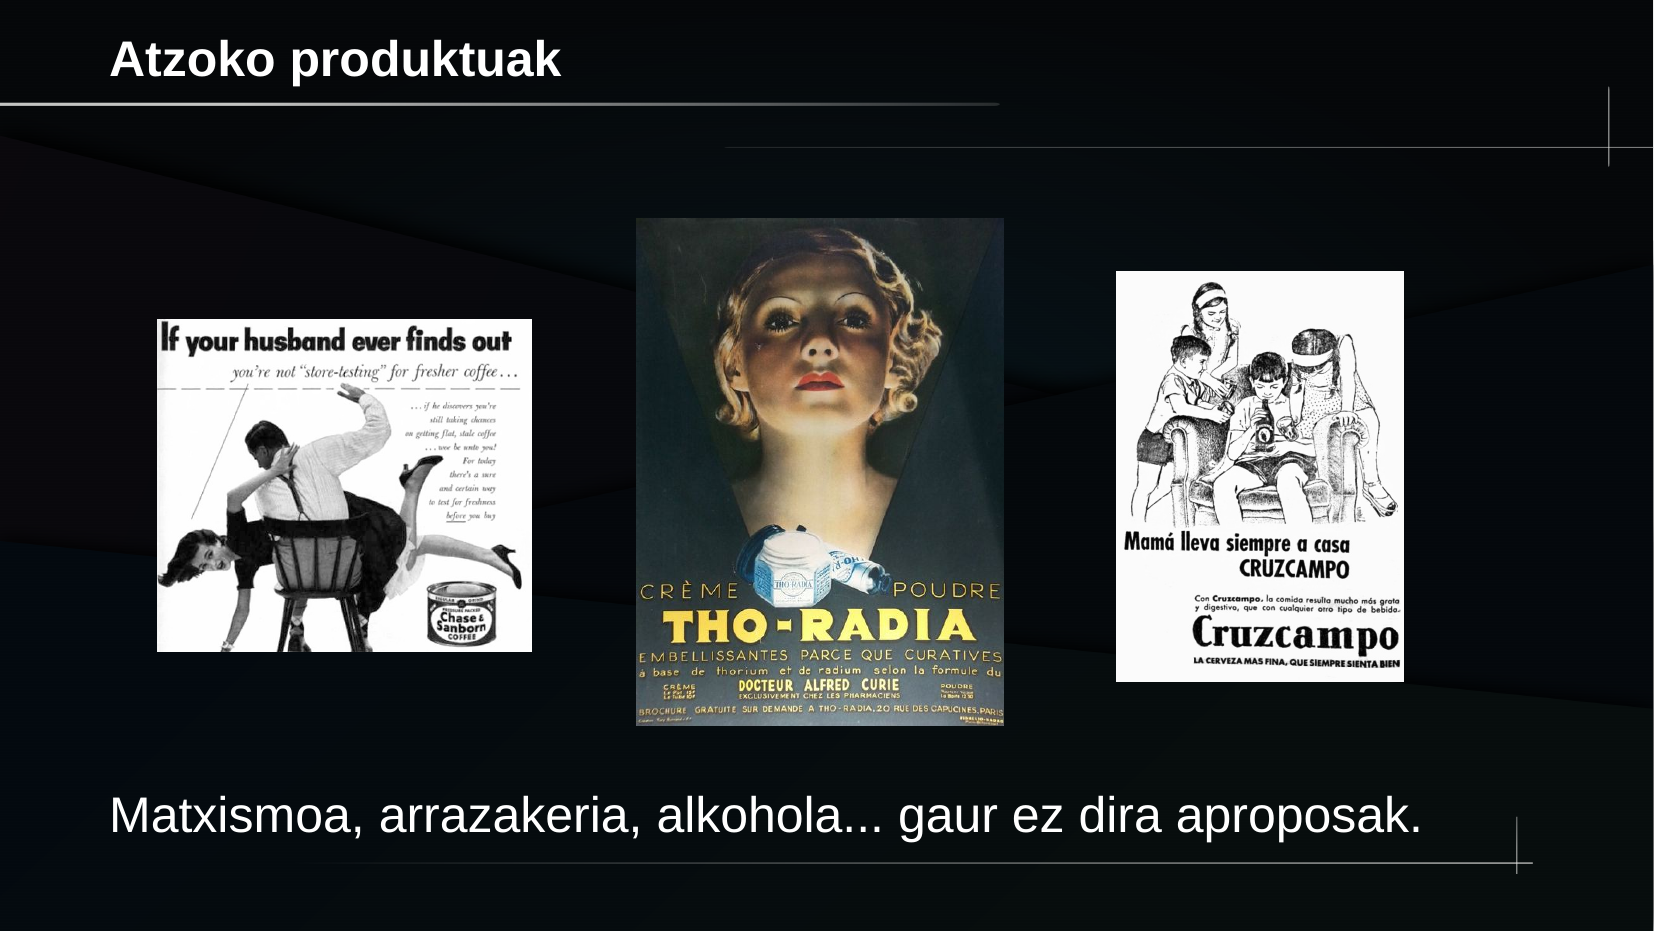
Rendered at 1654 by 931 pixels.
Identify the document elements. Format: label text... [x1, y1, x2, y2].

picture [0, 0, 1654, 931]
text_box Atzoko produktuak [94, 23, 1512, 95]
text_box Matxismoa, arrazakeria, alkohola... gaur ez dira aproposak. [94, 779, 1512, 851]
